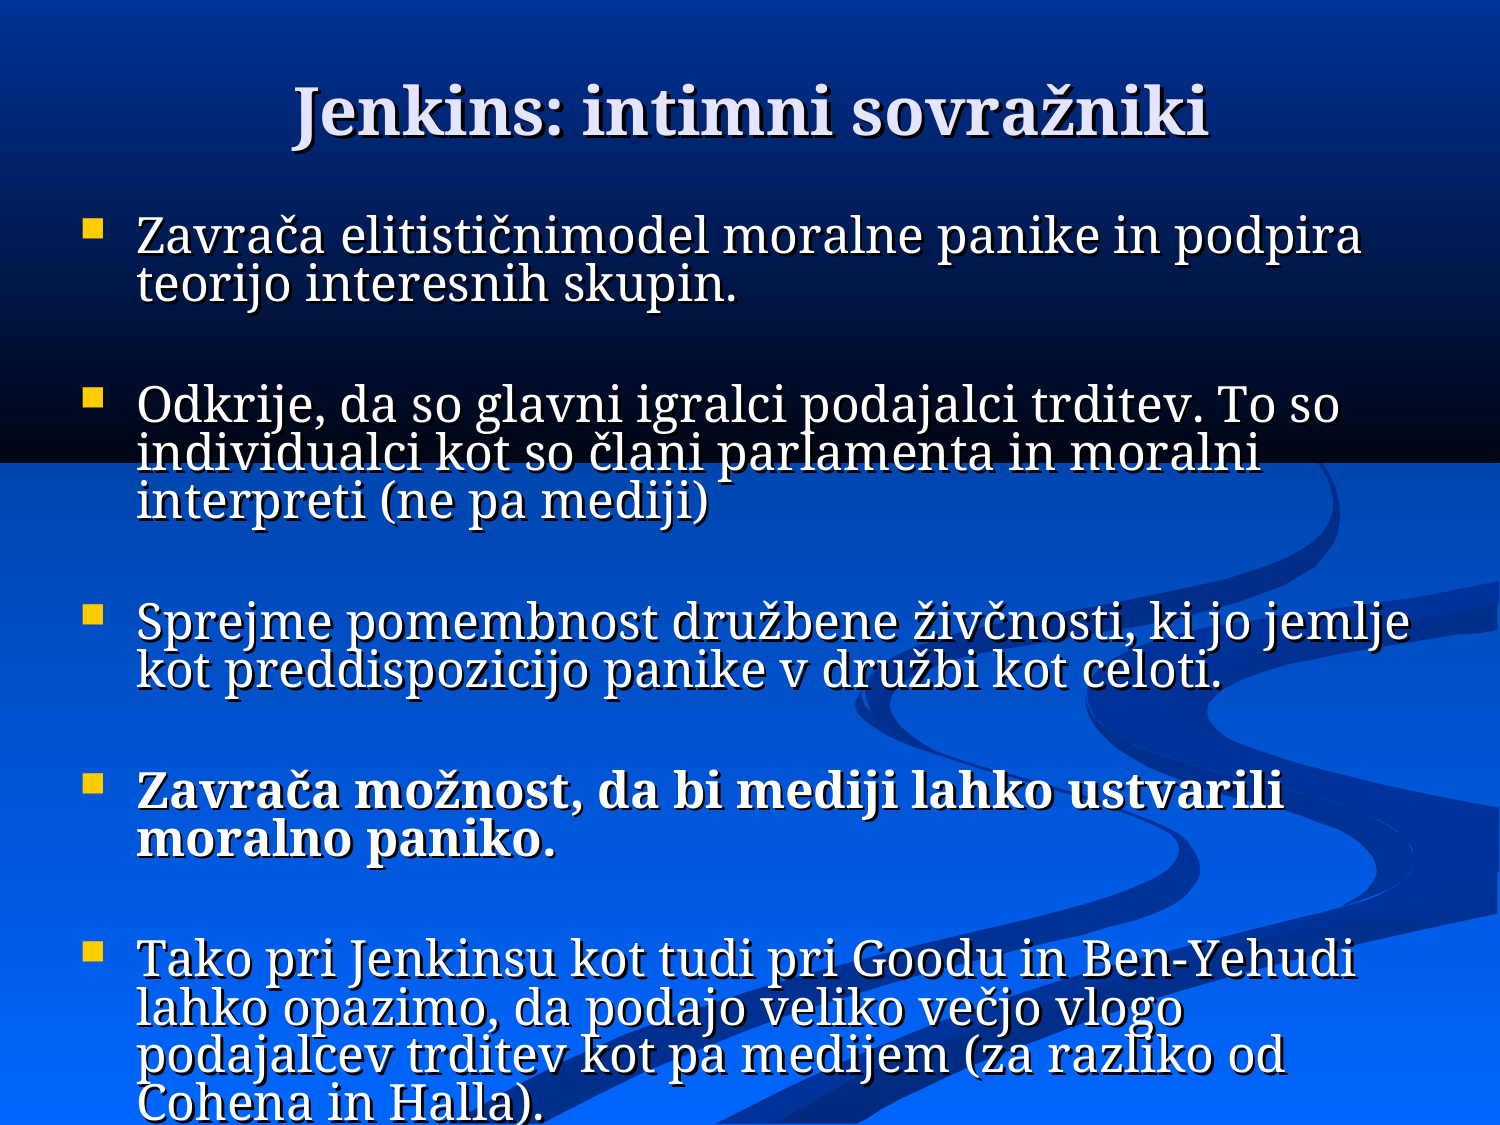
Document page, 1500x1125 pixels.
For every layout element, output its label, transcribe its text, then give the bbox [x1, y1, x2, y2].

list Zavrača elitističnimodel moralne panike in podpira teorijo interesnih skupin. Odkrije, da so glavni igralci podajalci trditev. To so individualci kot so člani parlamenta in moralni interpreti (ne pa mediji) Sprejme pomembnost družbene živčnosti, ki jo jemlje kot preddispozicijo panike v družbi kot celoti. Zavrača možnost, da bi mediji lahko ustvarili moralno paniko. Tako pri Jenkinsu kot tudi pri Goodu in Ben-Yehudi lahko opazimo, da podajo veliko večjo vlogo podajalcev trditev kot pa medijem (za razliko od Cohena in Halla). [64, 208, 1449, 1103]
title Jenkins: intimni sovražniki [76, 60, 1427, 208]
